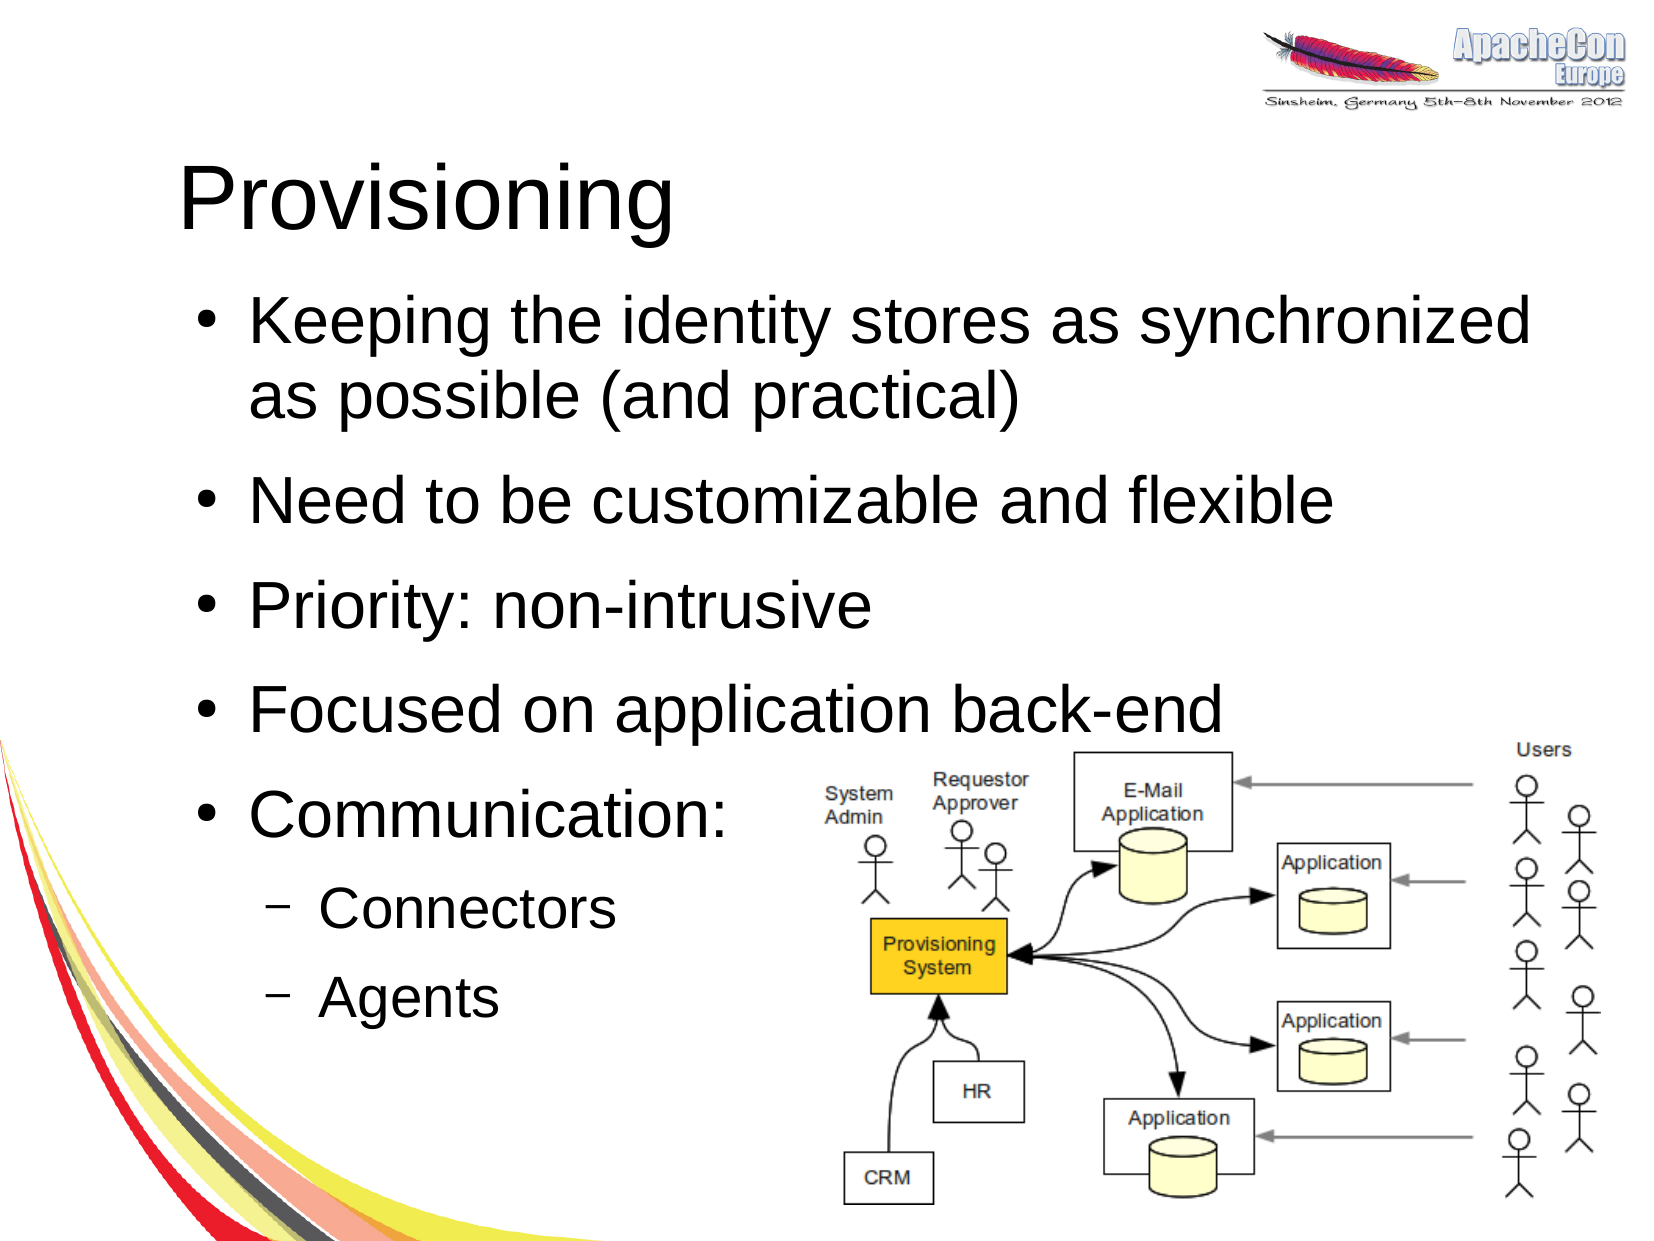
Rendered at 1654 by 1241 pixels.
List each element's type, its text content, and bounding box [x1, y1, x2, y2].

picture [0, 0, 1654, 1241]
title Provisioning [177, 146, 1536, 250]
list Keeping the identity stores as synchronized as possible (and practical) Need to be customizable and flexible Priority: non-intrusive Focused on application back-end Communication: Connectors Agents [177, 283, 1536, 1031]
